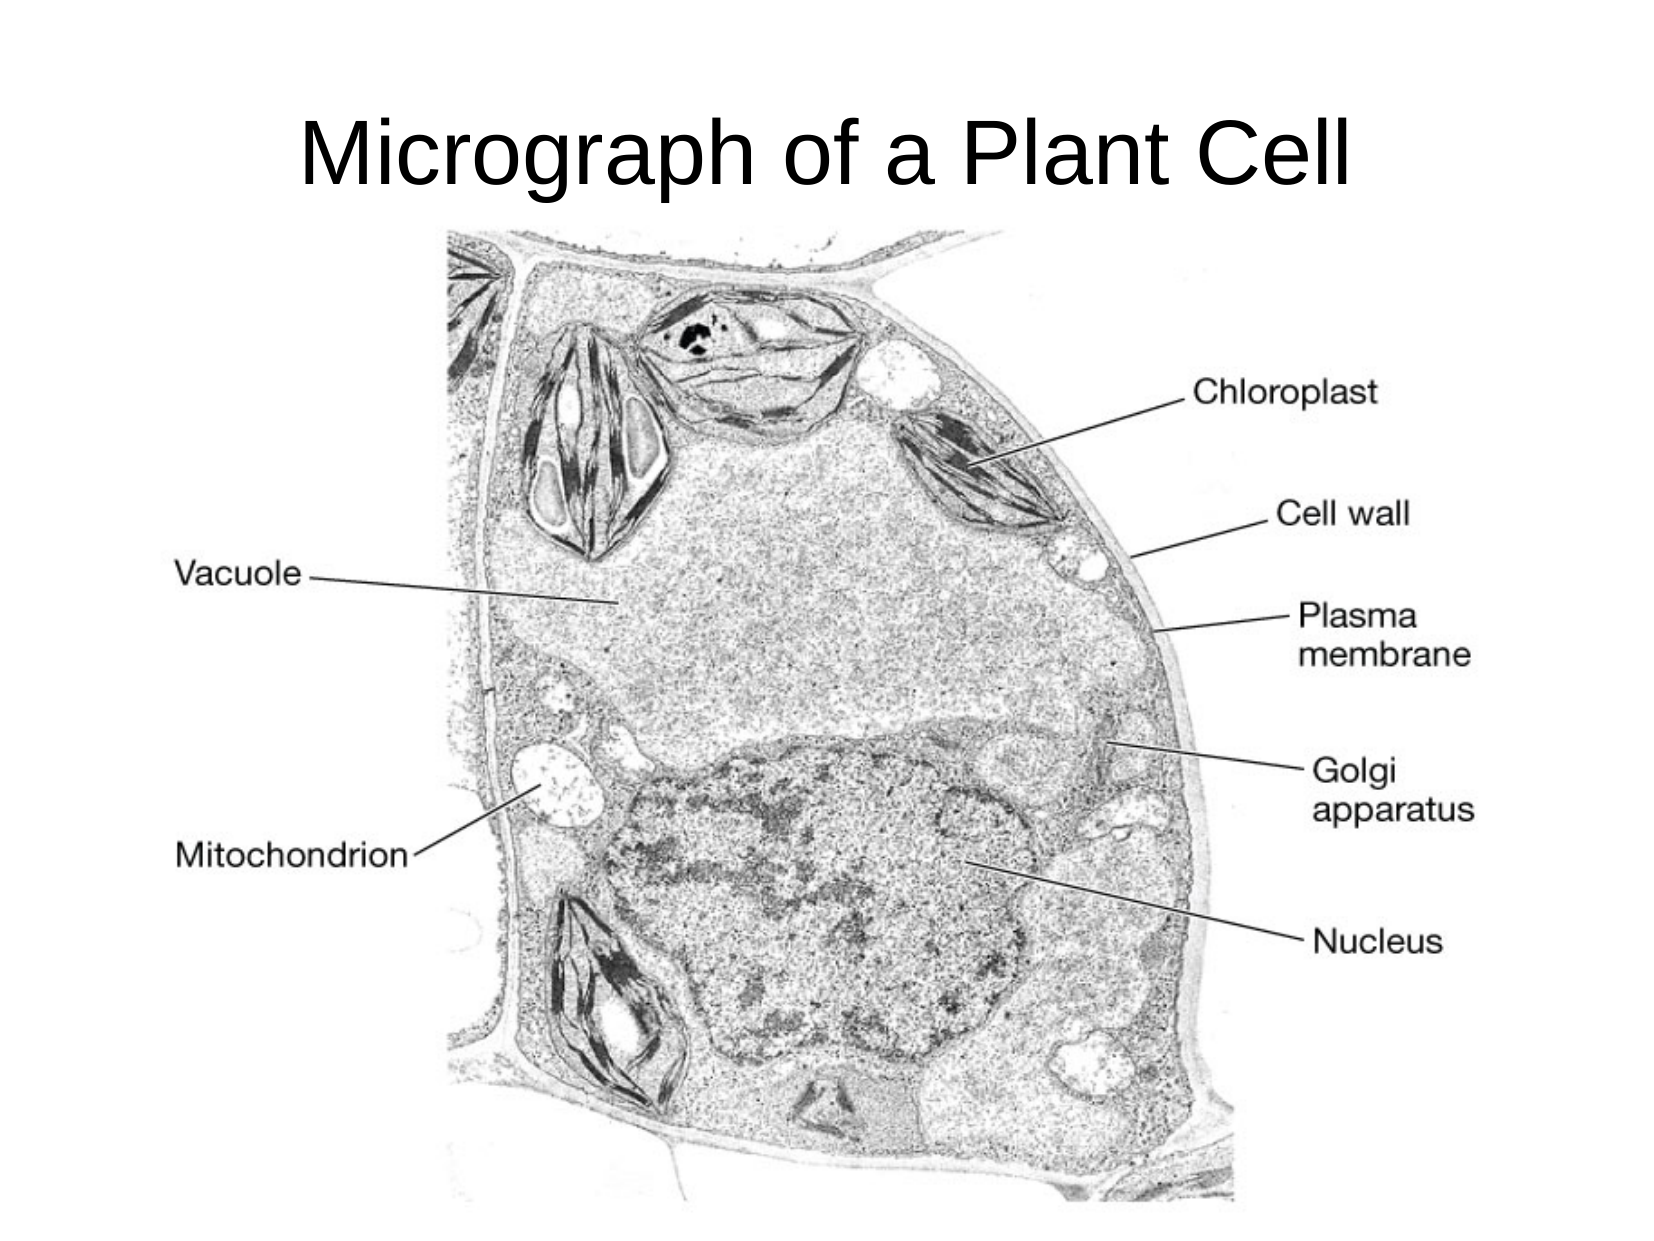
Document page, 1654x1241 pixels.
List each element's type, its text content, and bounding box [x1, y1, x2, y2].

picture [118, 257, 1565, 1241]
title Micrograph of a Plant Cell [82, 49, 1571, 257]
